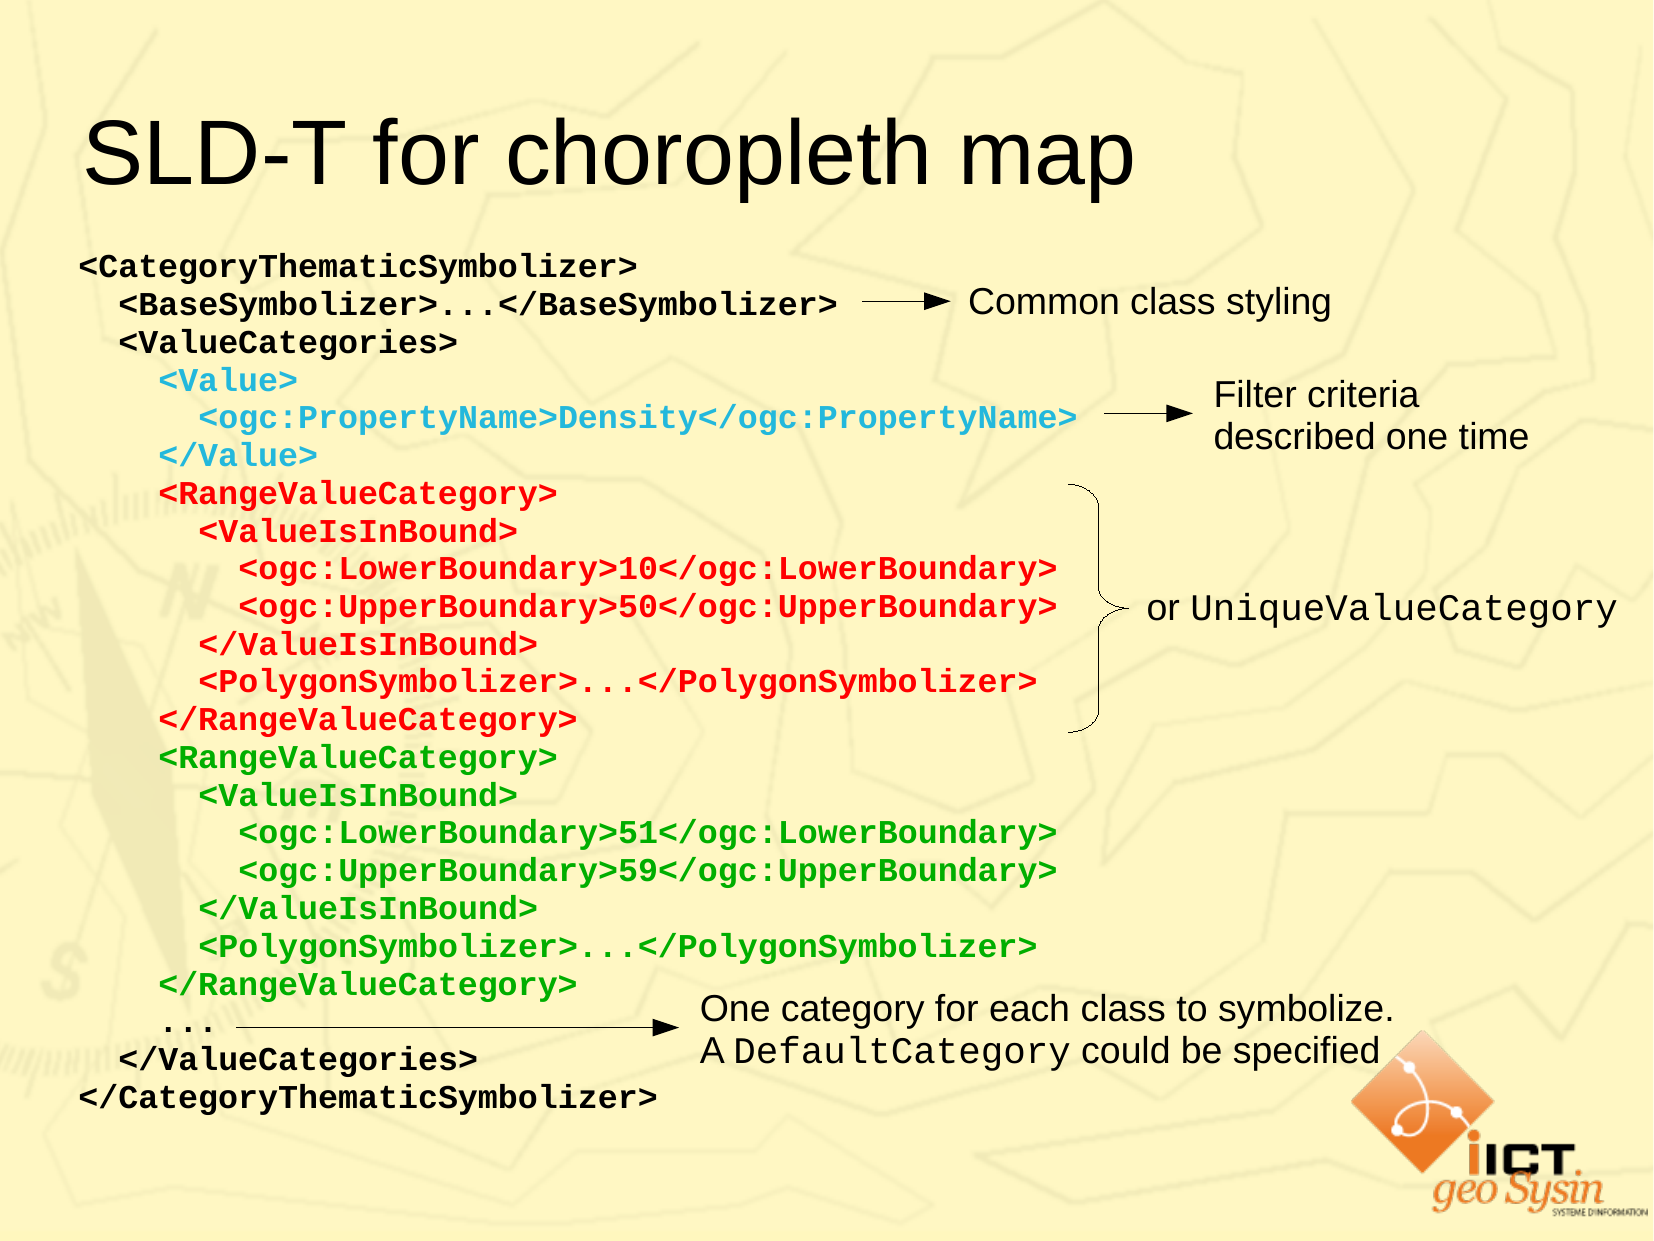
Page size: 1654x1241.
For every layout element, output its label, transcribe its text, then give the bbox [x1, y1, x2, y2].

text_box <CategoryThematicSymbolizer> <BaseSymbolizer>...</BaseSymbolizer> <ValueCategories> </ValueCategories> </CategoryThematicSymbolizer> [23, 1088, 685, 1164]
text_box or UniqueValueCategory [1382, 578, 1654, 756]
text_box <RangeValueCategory> <ValueIsInBound> <ogc:LowerBoundary>10</ogc:LowerBoundary> <ogc:UpperBoundary>50</ogc:UpperBoundary> </ValueIsInBound> <PolygonSymbolizer>...</PolygonSymbolizer> </RangeValueCategory> <RangeValueCategory> <ValueIsInBound> <ogc:LowerBoundary>51</ogc:LowerBoundary> <ogc:UpperBoundary>59</ogc:UpperBoundary> </ValueIsInBound> <PolygonSymbolizer>...</PolygonSymbolizer> </RangeValueCategory> ... [23, 242, 1382, 1088]
text_box Filter criteria described one time [1382, 366, 1554, 465]
picture [0, 0, 1654, 1241]
title SLD-T for choropleth map [82, 49, 1571, 257]
text_box One category for each class to symbolize. A DefaultCategory could be specified [685, 980, 1424, 1182]
